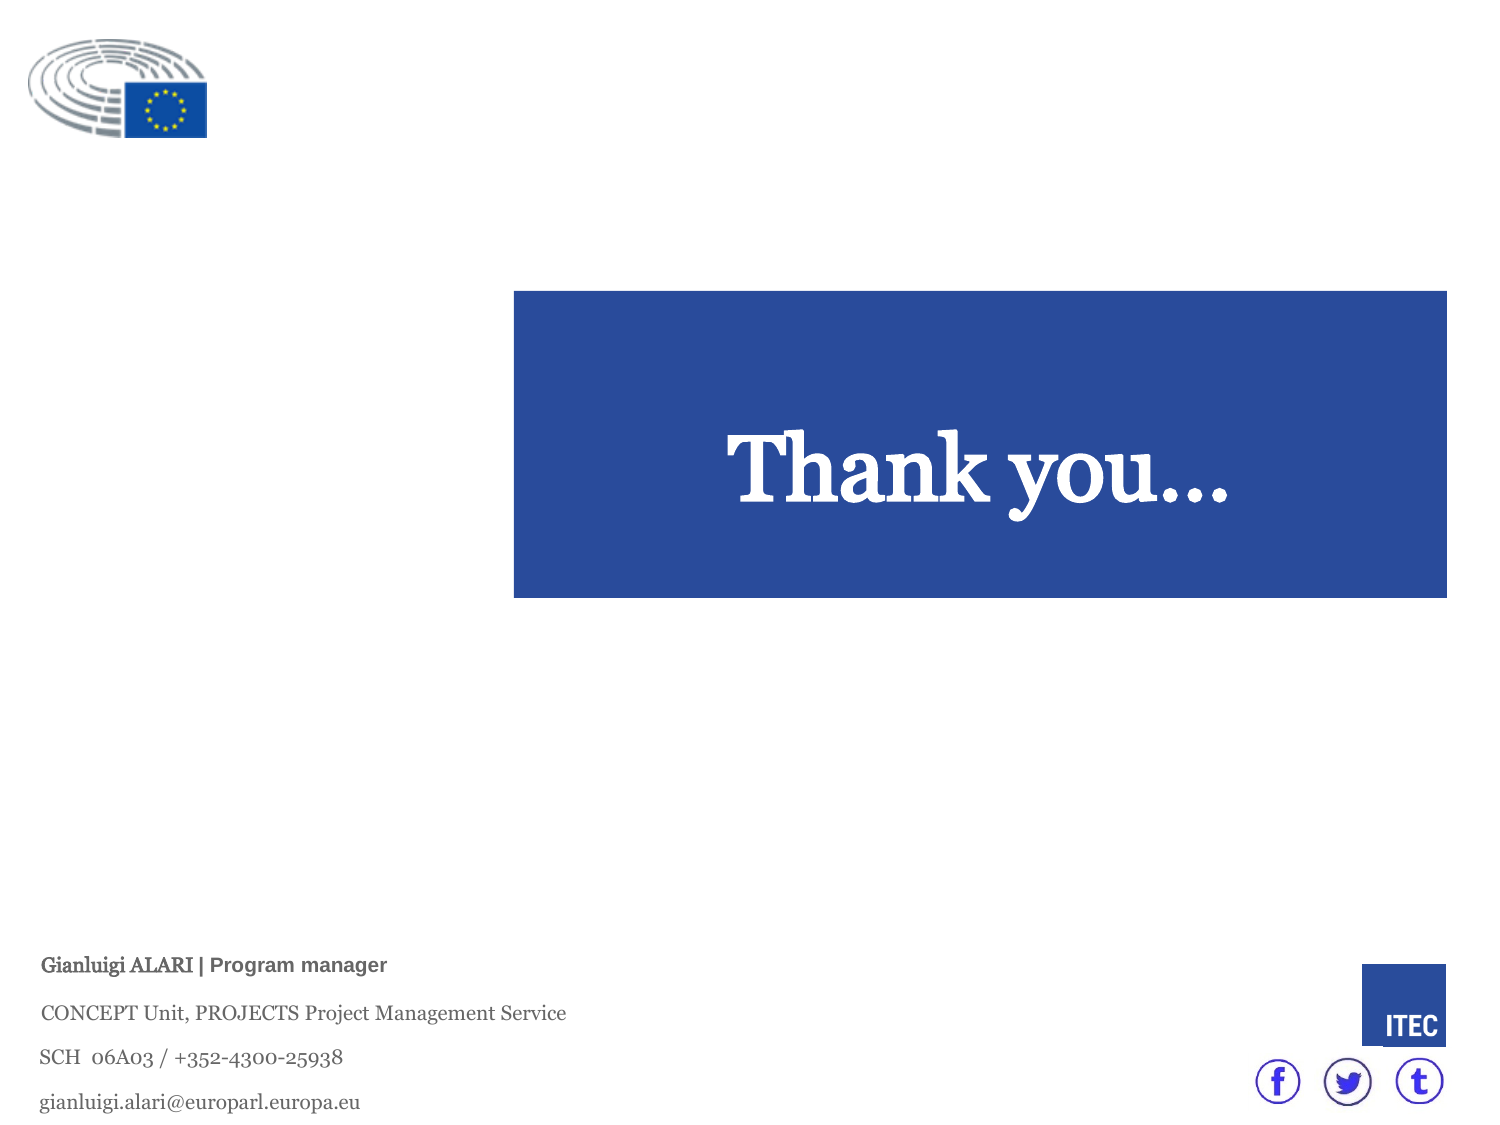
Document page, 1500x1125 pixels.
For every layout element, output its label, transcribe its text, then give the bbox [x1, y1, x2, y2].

picture [1314, 964, 1452, 1118]
list Gianluigi ALARI | Program manager [26, 943, 735, 991]
picture [28, 39, 207, 138]
picture [1248, 1053, 1304, 1111]
list gianluigi.alari@europarl.europa.eu [24, 1081, 734, 1125]
list CONCEPT Unit, PROJECTS Project Management Service [26, 991, 735, 1035]
list SCH 06A03 / +352-4300-25938 [24, 1036, 734, 1080]
